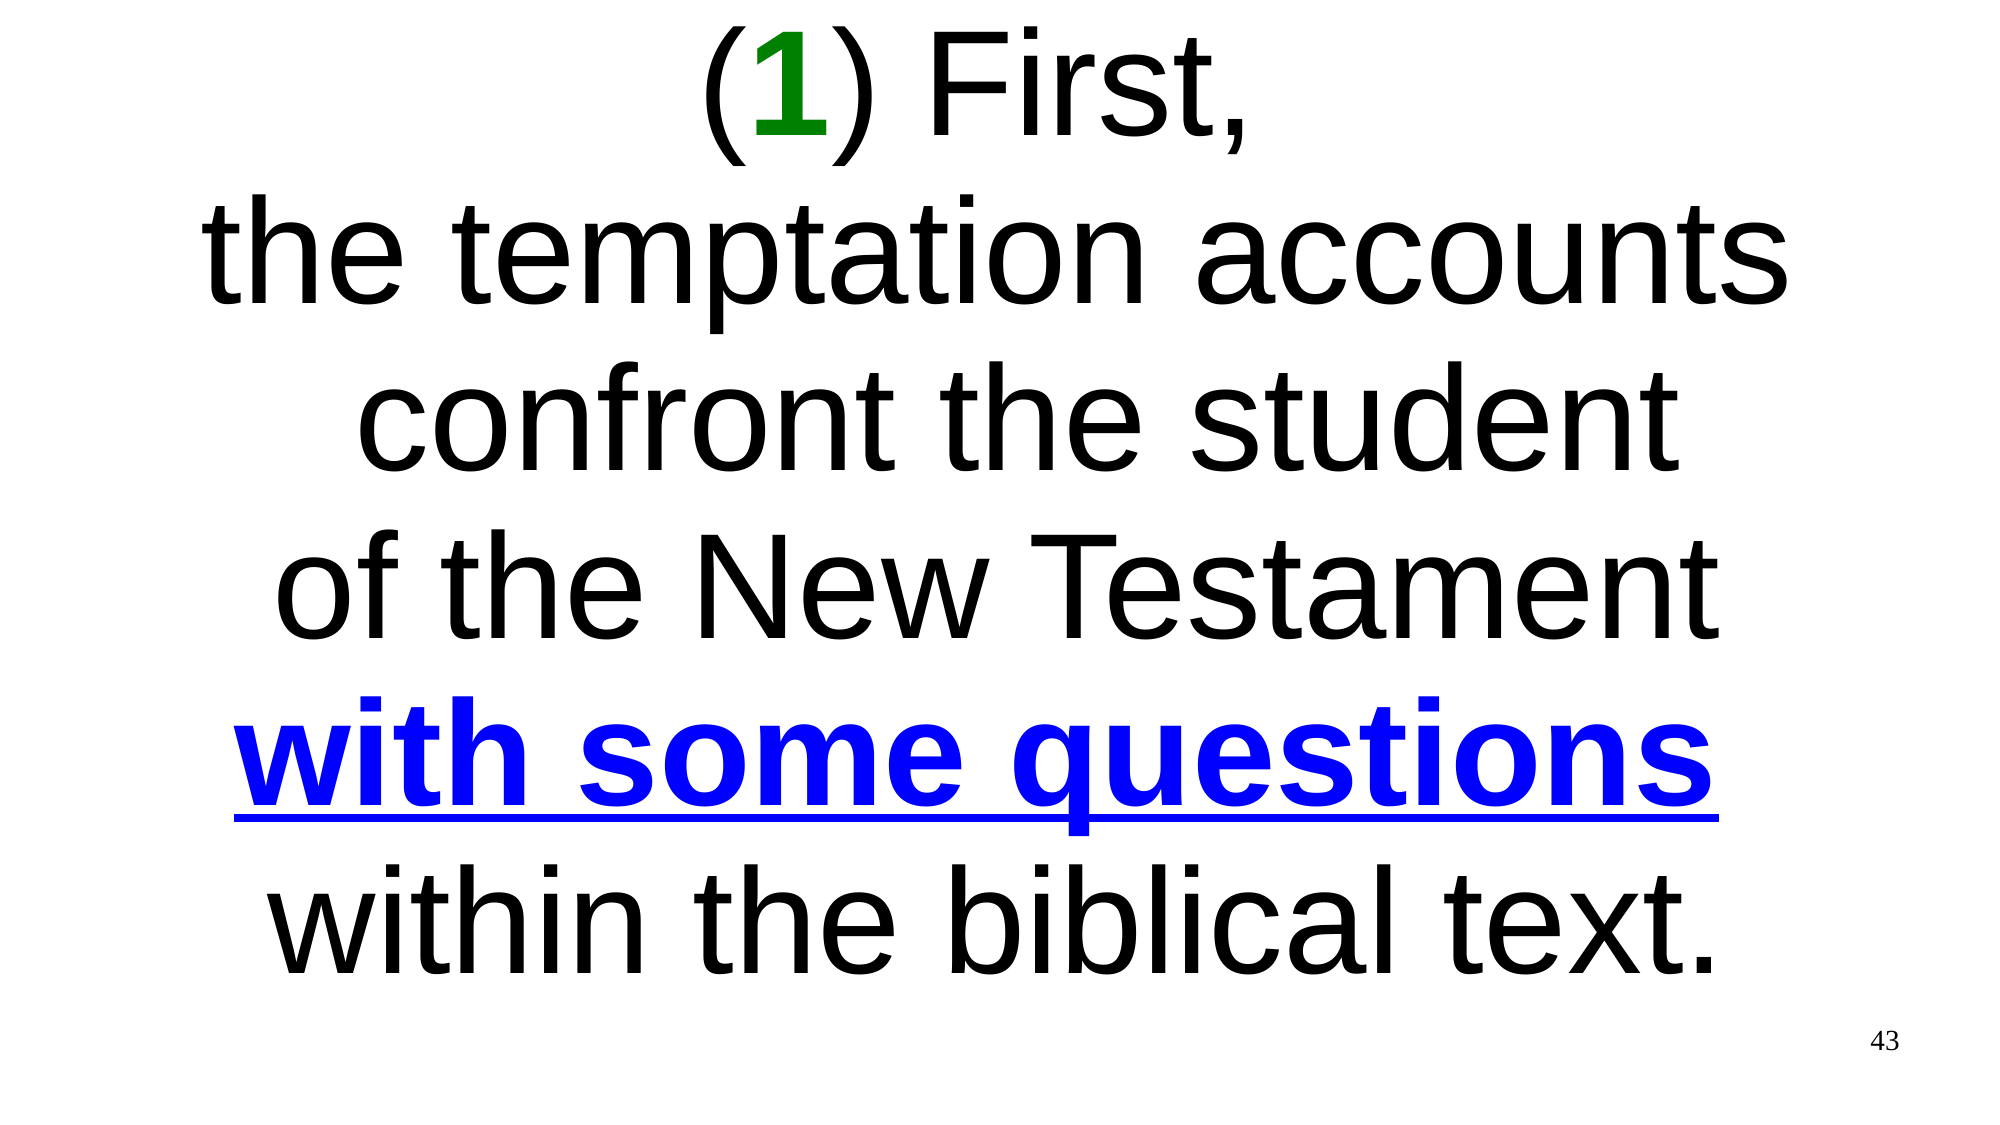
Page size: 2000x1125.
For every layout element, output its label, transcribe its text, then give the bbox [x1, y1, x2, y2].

list (1) First, the temptation accounts confront the student of the New Testament with some questions within the biblical text. [0, 0, 1996, 1123]
